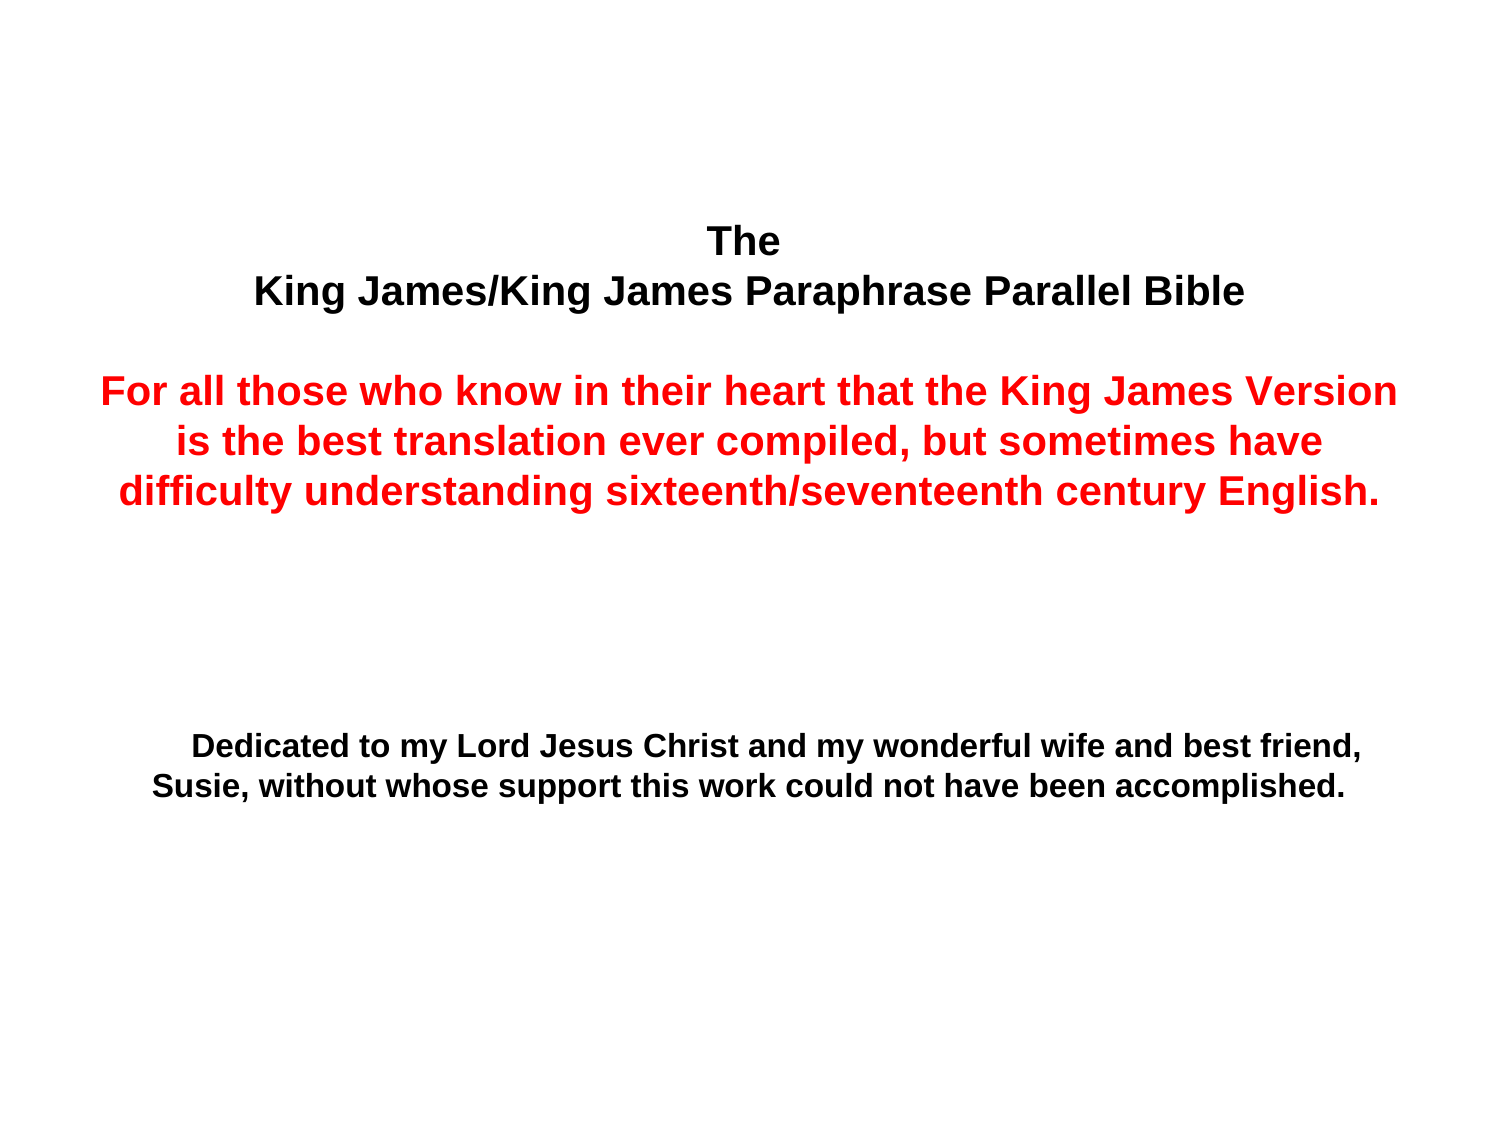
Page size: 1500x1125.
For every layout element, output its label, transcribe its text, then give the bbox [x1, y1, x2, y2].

title The King James/King James Paraphrase Parallel Bible For all those who know in their heart that the King James Version is the best translation ever compiled, but sometimes have difficulty understanding sixteenth/seventeenth century English. Dedicated to my Lord Jesus Christ and my wonderful wife and best friend, Susie, without whose support this work could not have been accomplished. [75, 45, 1425, 1088]
